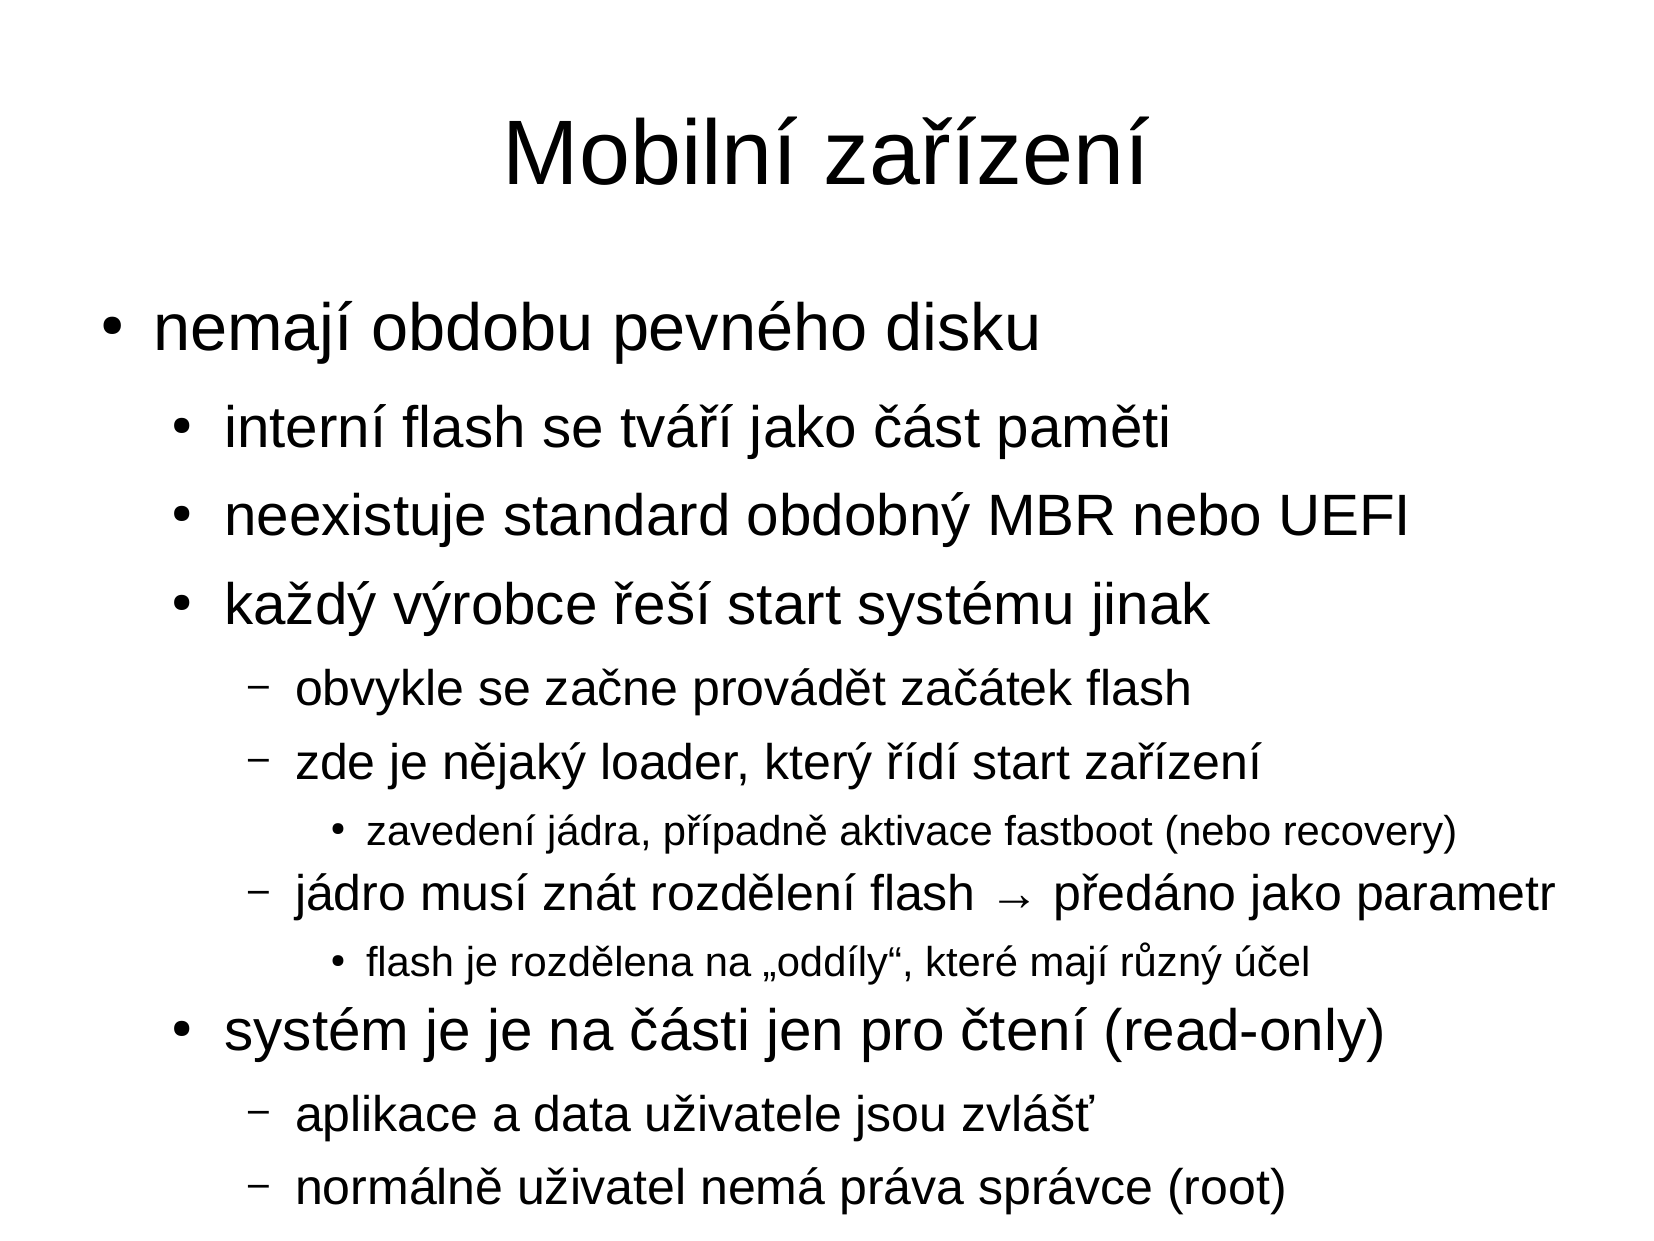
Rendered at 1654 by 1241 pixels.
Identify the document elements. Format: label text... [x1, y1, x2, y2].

title Mobilní zařízení [82, 49, 1571, 257]
list nemají obdobu pevného disku interní flash se tváří jako část paměti neexistuje standard obdobný MBR nebo UEFI každý výrobce řeší start systému jinak obvykle se začne provádět začátek flash zde je nějaký loader, který řídí start zařízení zavedení jádra, případně aktivace fastboot (nebo recovery) jádro musí znát rozdělení flash → předáno jako parametr flash je rozdělena na „oddíly“, které mají různý účel systém je je na části jen pro čtení (read-only) aplikace a data uživatele jsou zvlášť normálně uživatel nemá práva správce (root) [82, 290, 1571, 1216]
